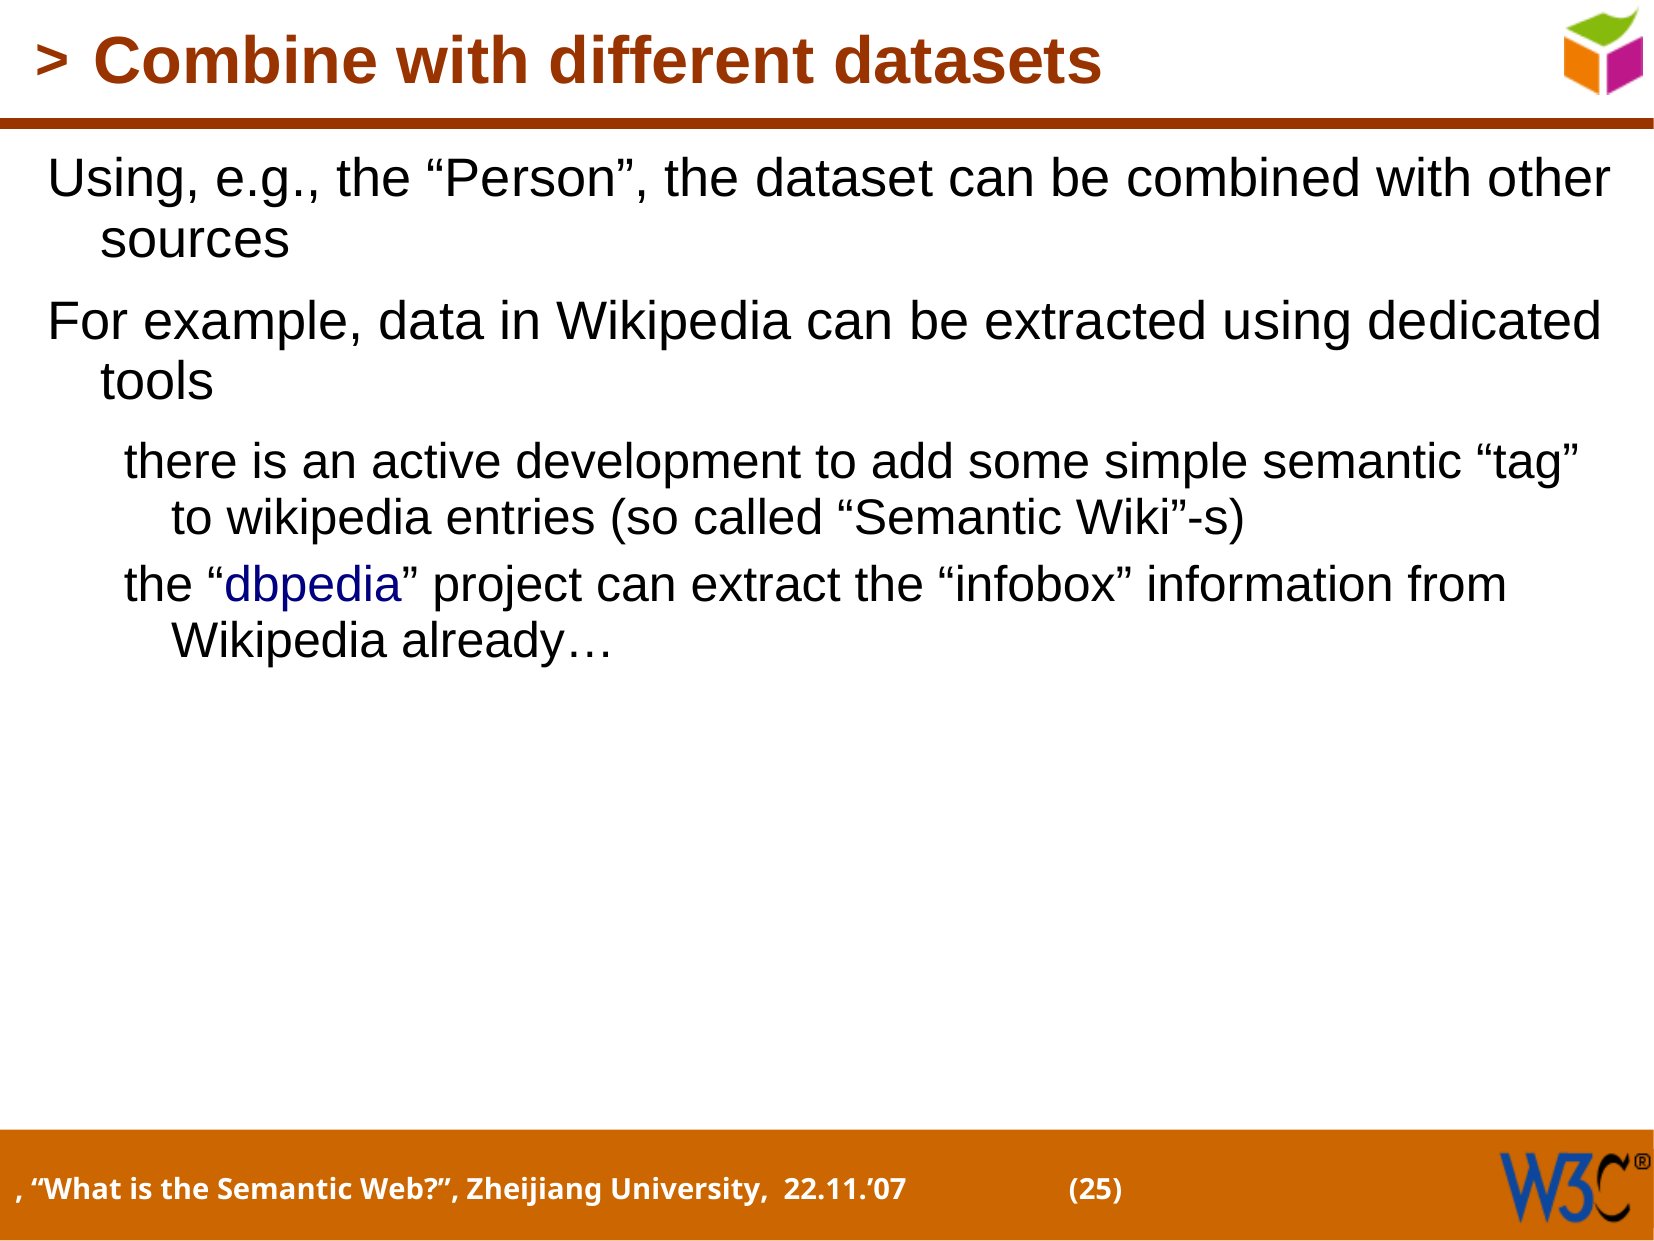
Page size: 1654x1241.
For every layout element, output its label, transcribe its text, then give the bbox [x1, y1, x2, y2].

picture [1564, 5, 1643, 95]
picture [1495, 1149, 1654, 1228]
title Combine with different datasets [93, 7, 1493, 111]
list Using, e.g., the “Person”, the dataset can be combined with other sources For example, data in Wikipedia can be extracted using dedicated tools there is an active development to add some simple semantic “tag” to wikipedia entries (so called “Semantic Wiki”-s) the “dbpedia” project can extract the “infobox” information from Wikipedia already… [29, 147, 1624, 1119]
